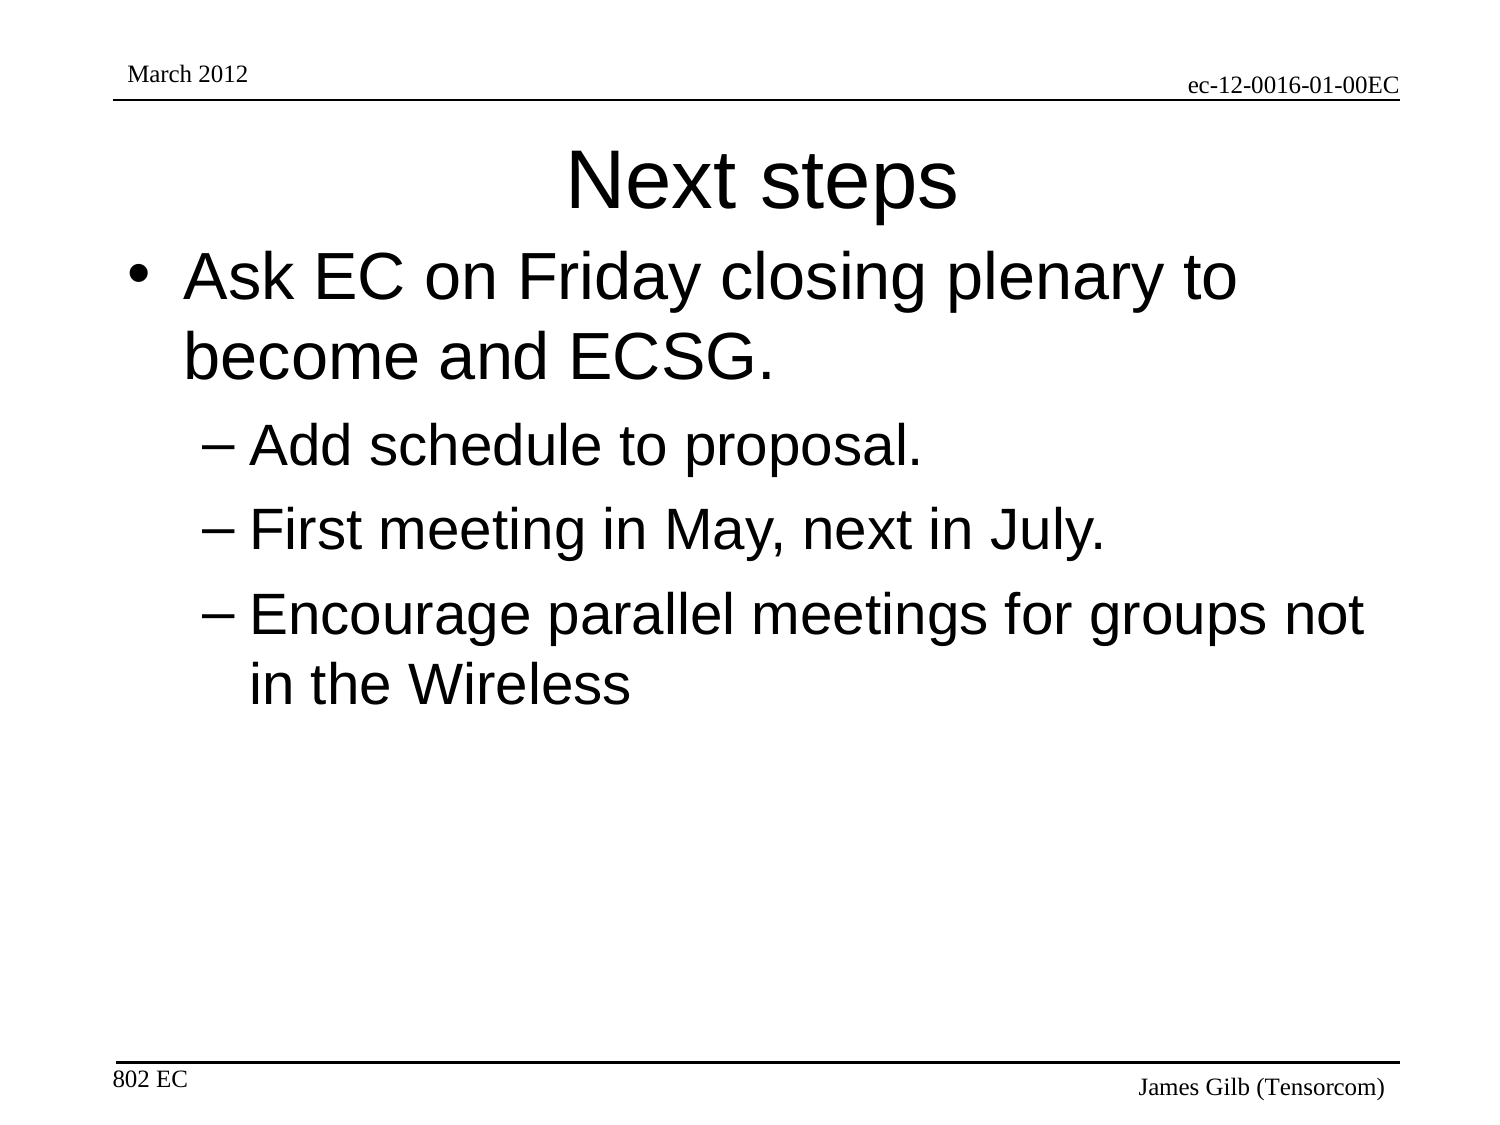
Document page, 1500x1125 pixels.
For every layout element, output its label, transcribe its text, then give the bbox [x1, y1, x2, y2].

list Ask EC on Friday closing plenary to become and ECSG. Add schedule to proposal. First meeting in May, next in July. Encourage parallel meetings for groups not in the Wireless [112, 224, 1388, 1026]
title Next steps [125, 112, 1401, 238]
